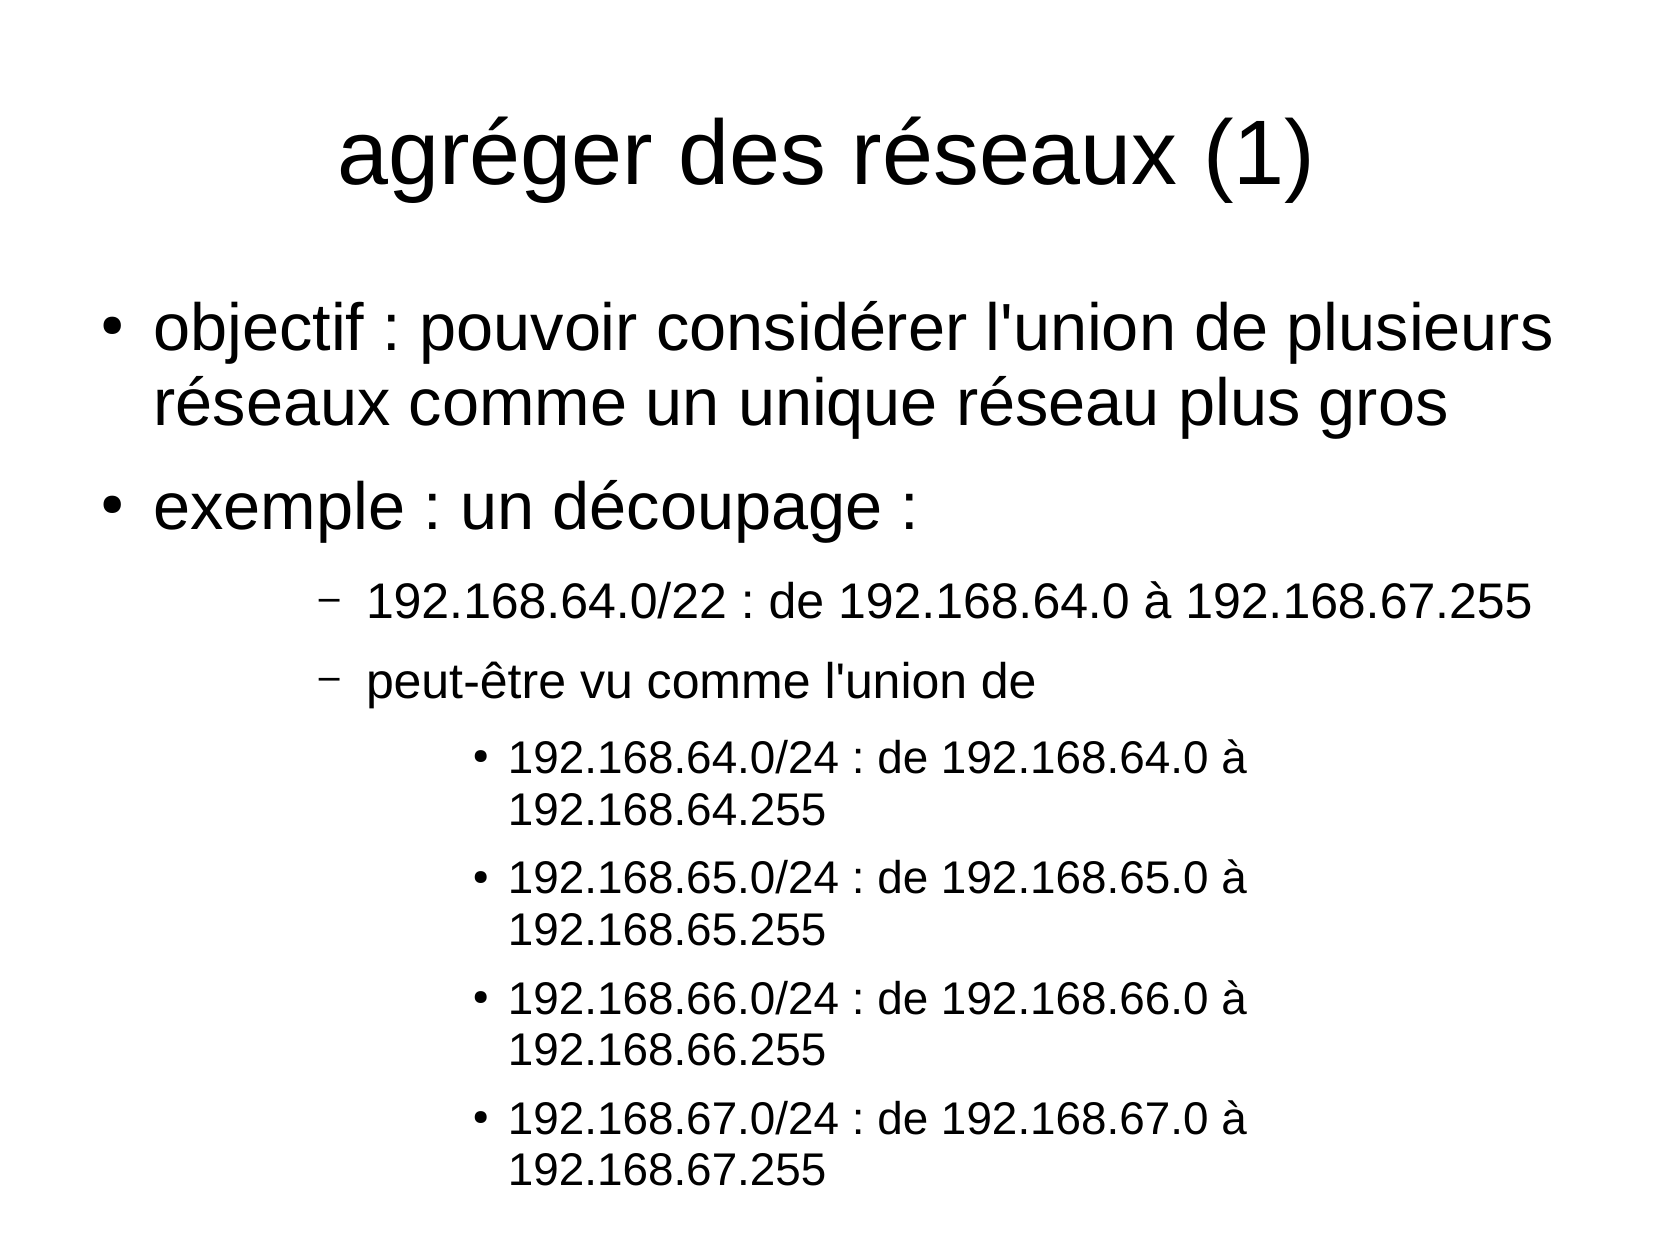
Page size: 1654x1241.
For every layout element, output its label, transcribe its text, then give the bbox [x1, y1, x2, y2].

list objectif : pouvoir considérer l'union de plusieurs réseaux comme un unique réseau plus gros exemple : un découpage : 192.168.64.0/22 : de 192.168.64.0 à 192.168.67.255 peut-être vu comme l'union de 192.168.64.0/24 : de 192.168.64.0 à 192.168.64.255 192.168.65.0/24 : de 192.168.65.0 à 192.168.65.255 192.168.66.0/24 : de 192.168.66.0 à 192.168.66.255 192.168.67.0/24 : de 192.168.67.0 à 192.168.67.255 [82, 290, 1571, 1197]
title agréger des réseaux (1) [82, 49, 1571, 257]
